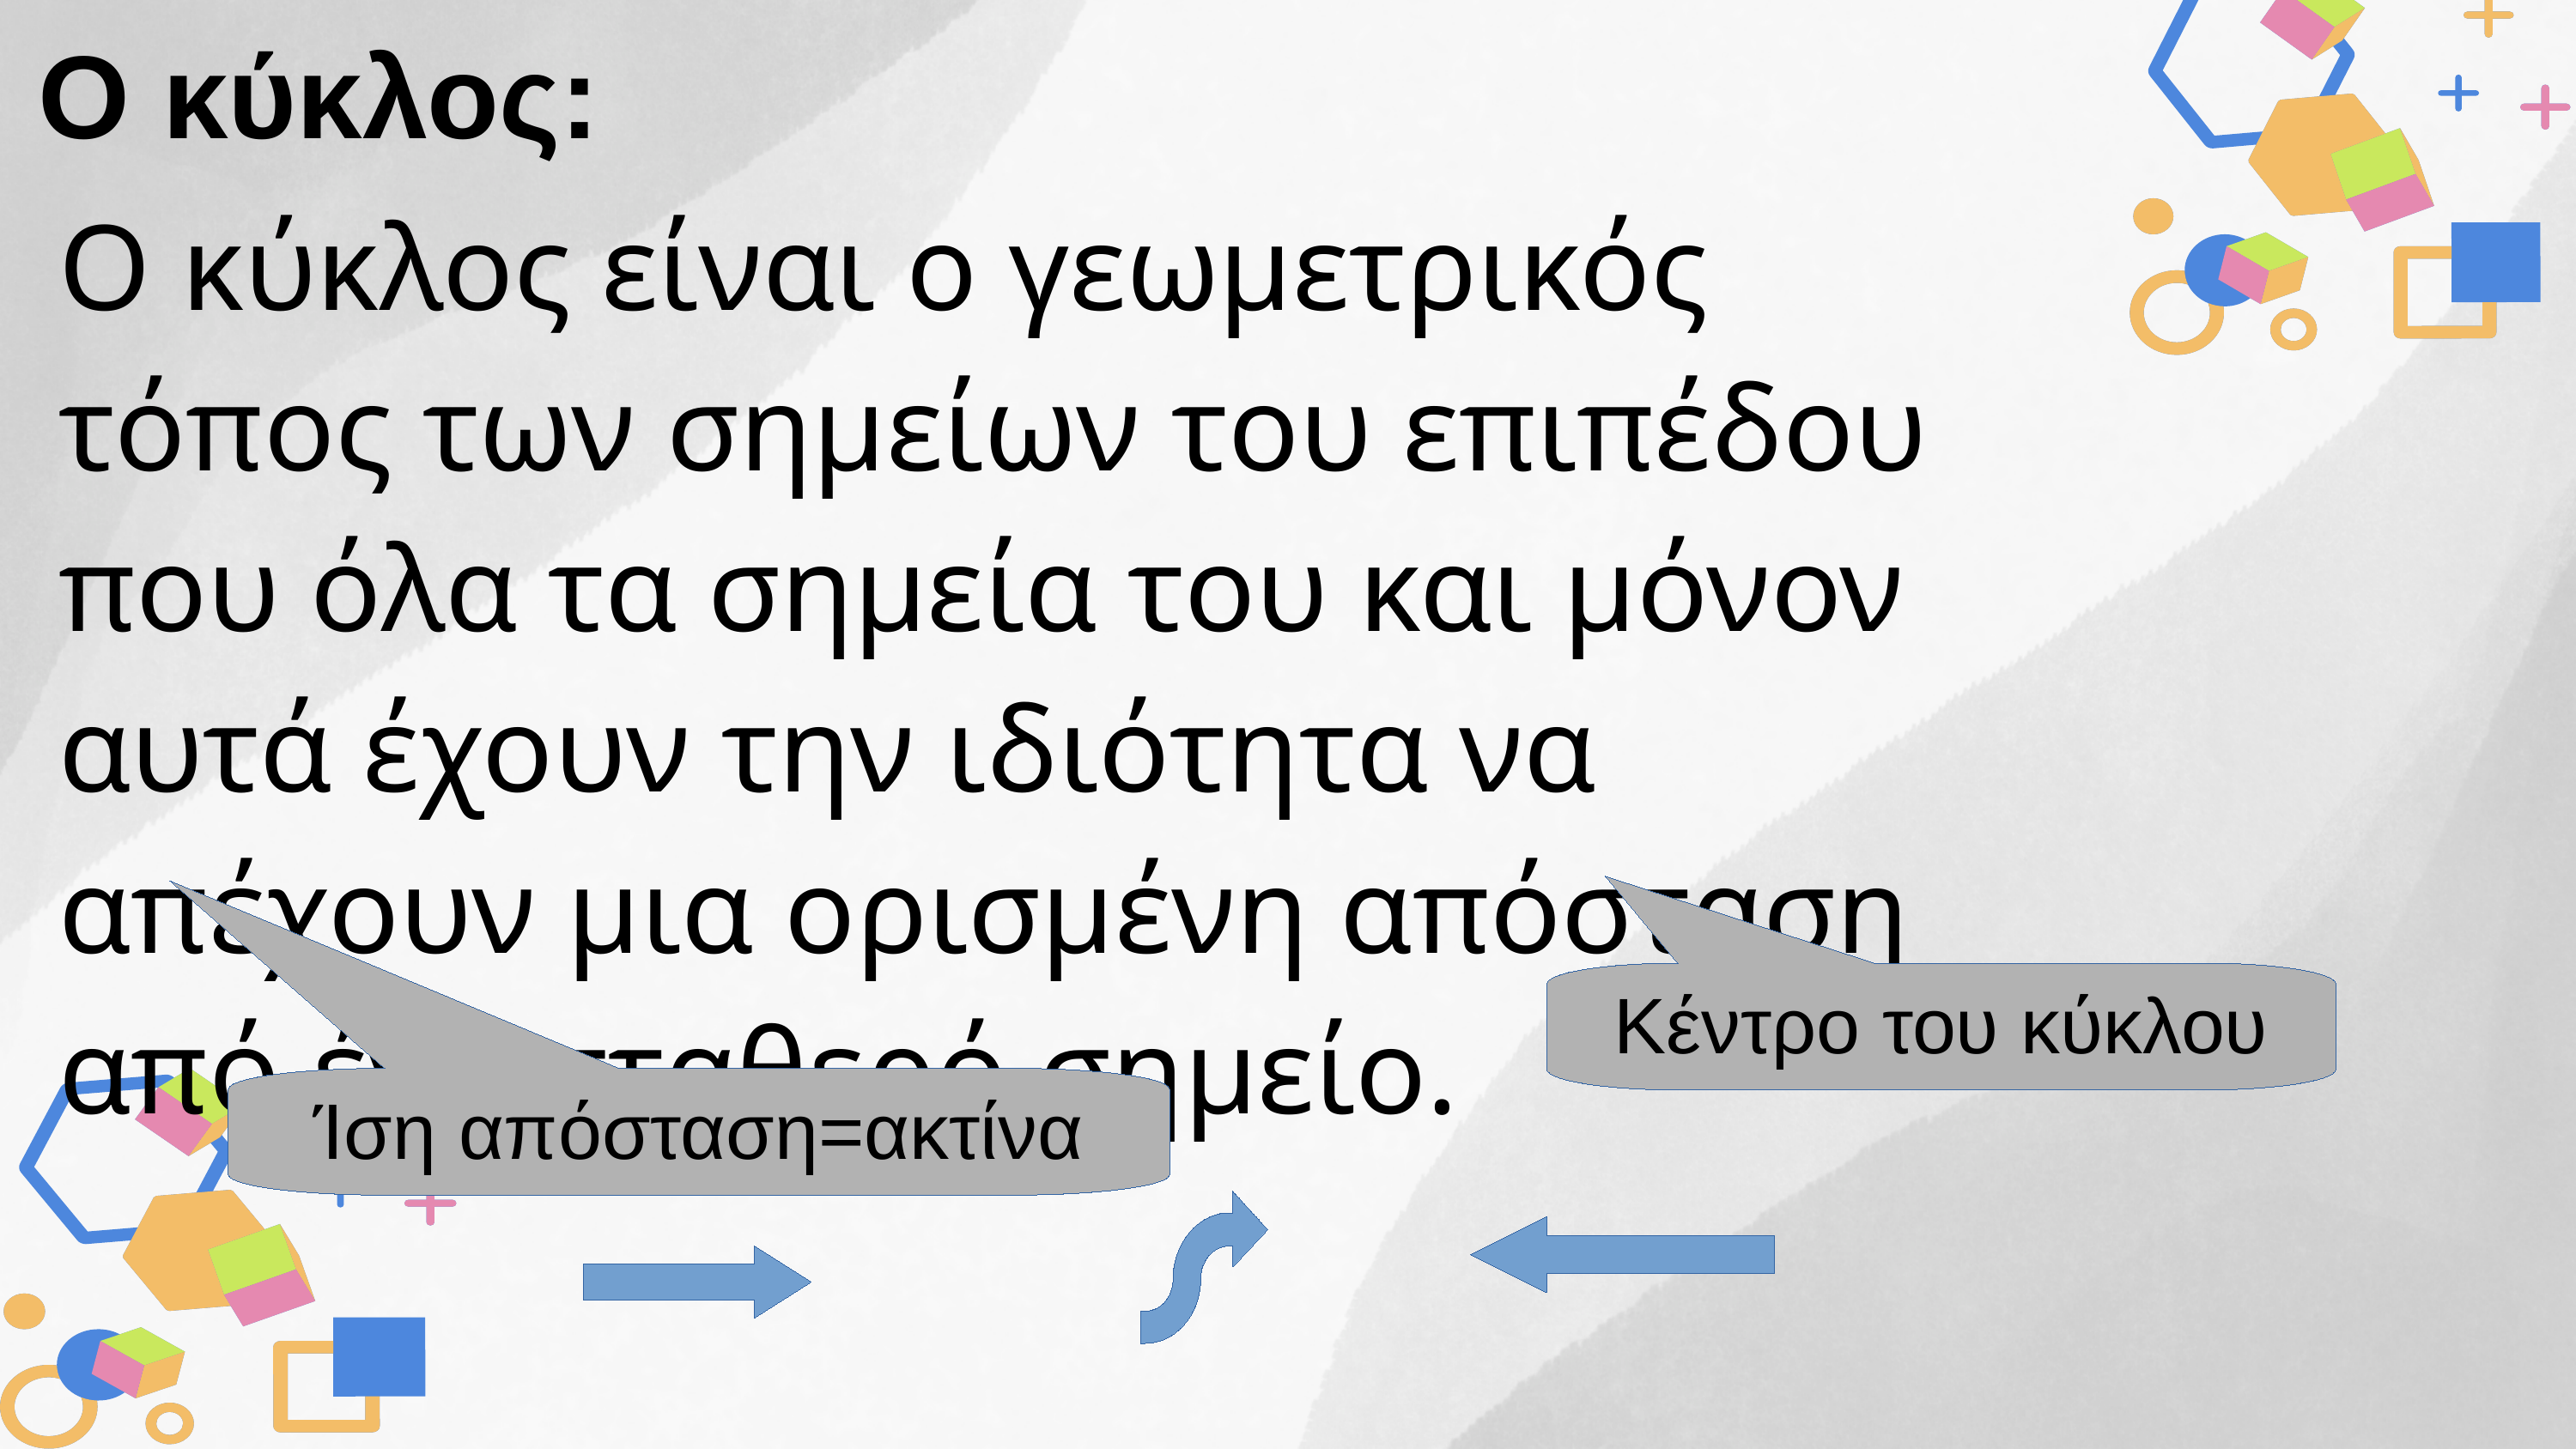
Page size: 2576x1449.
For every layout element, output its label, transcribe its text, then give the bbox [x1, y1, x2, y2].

text_box Ο κύκλος: [25, 25, 635, 171]
text_box Ο κύκλος είναι ο γεωμετρικός τόπος των σημείων του επιπέδου που όλα τα σημεία του και μόνον αυτά έχουν την ιδιότητα να απέχουν μια ορισμένη απόσταση από ένα σταθερό σημείο. [46, 177, 2054, 1046]
text_box Ίση απόσταση=ακτίνα [169, 881, 1170, 1196]
text_box [0, 0, 2576, 1449]
text_box Κέντρο του κύκλου [1546, 876, 2336, 1090]
